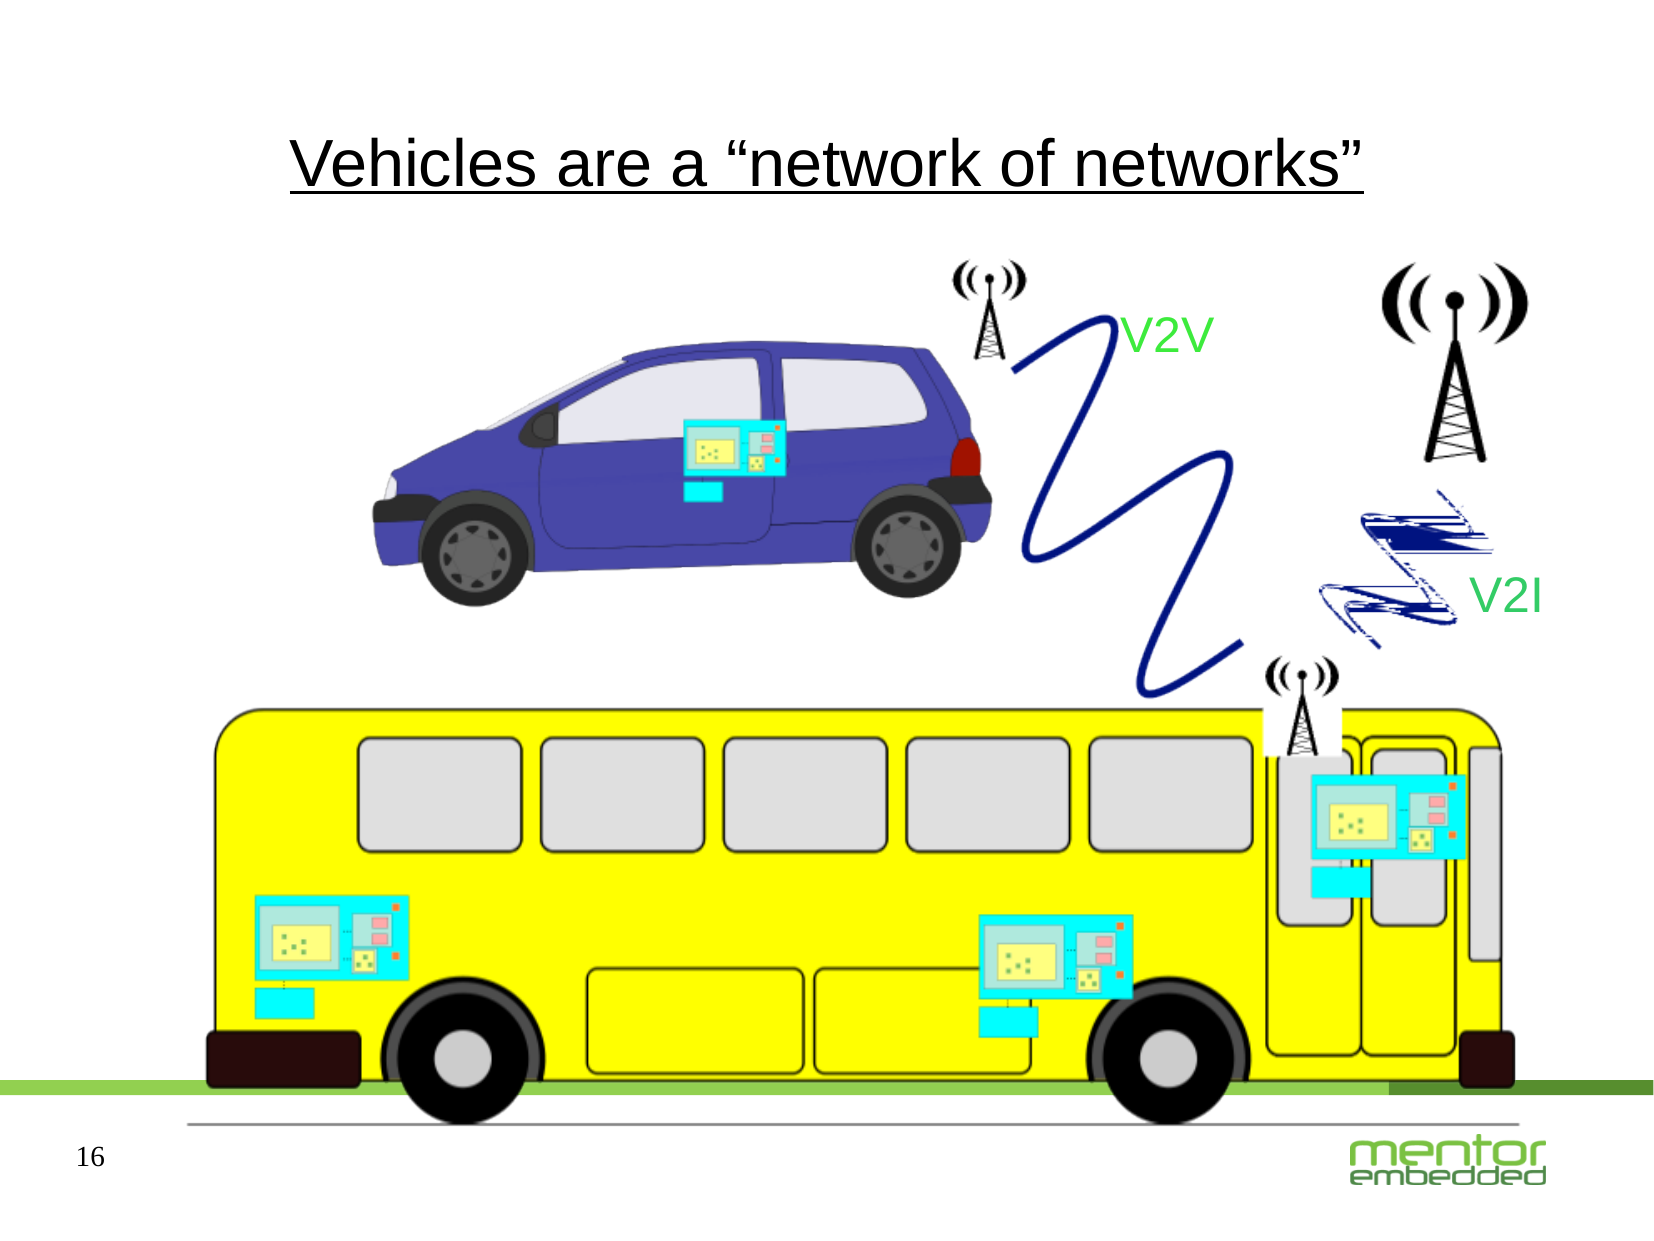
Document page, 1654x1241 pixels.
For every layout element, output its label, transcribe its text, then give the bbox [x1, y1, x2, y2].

title Vehicles are a “network of networks” [287, 60, 1366, 268]
picture [75, 44, 1654, 1241]
text_box V2I [1455, 559, 1560, 631]
text_box V2V [1106, 300, 1231, 416]
